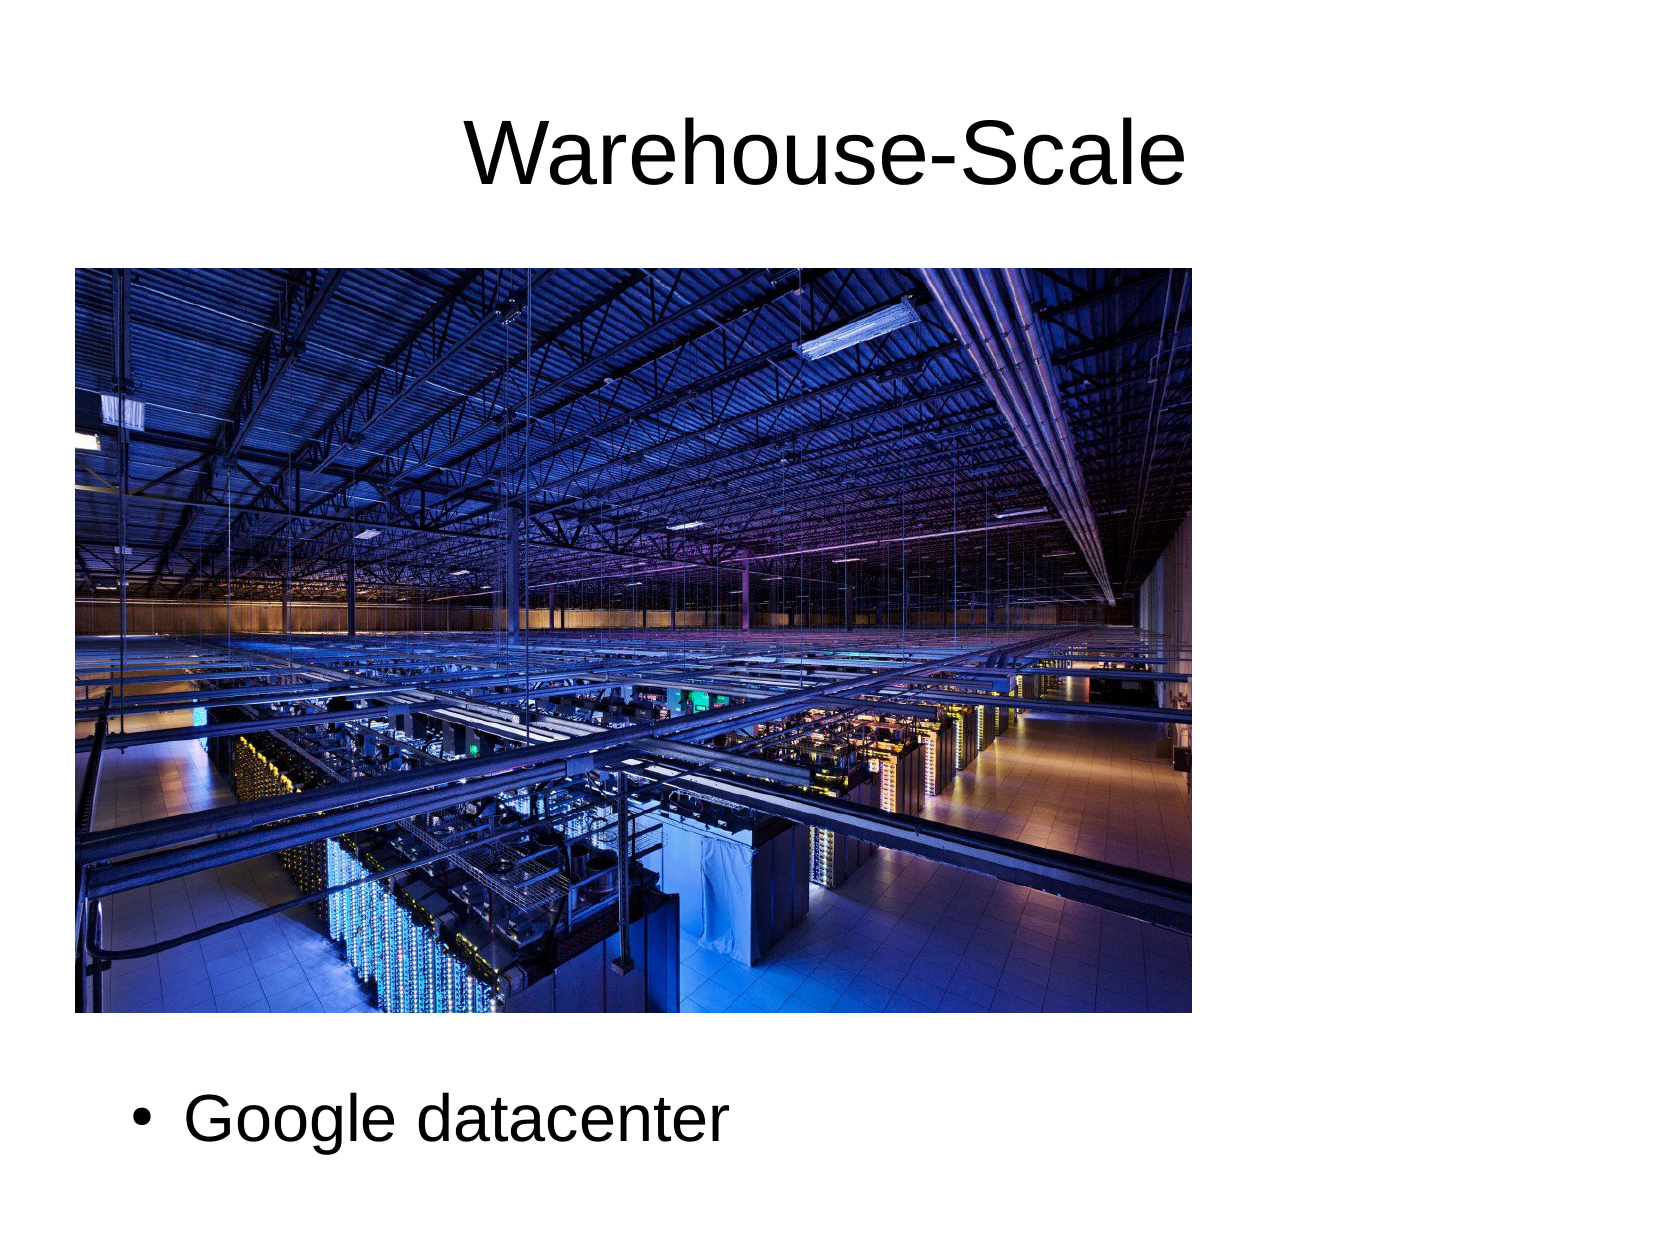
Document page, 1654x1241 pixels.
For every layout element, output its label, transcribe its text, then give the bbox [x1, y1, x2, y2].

title Warehouse-Scale [82, 49, 1571, 257]
picture [75, 268, 1192, 1013]
list Google datacenter [112, 1080, 1276, 1163]
